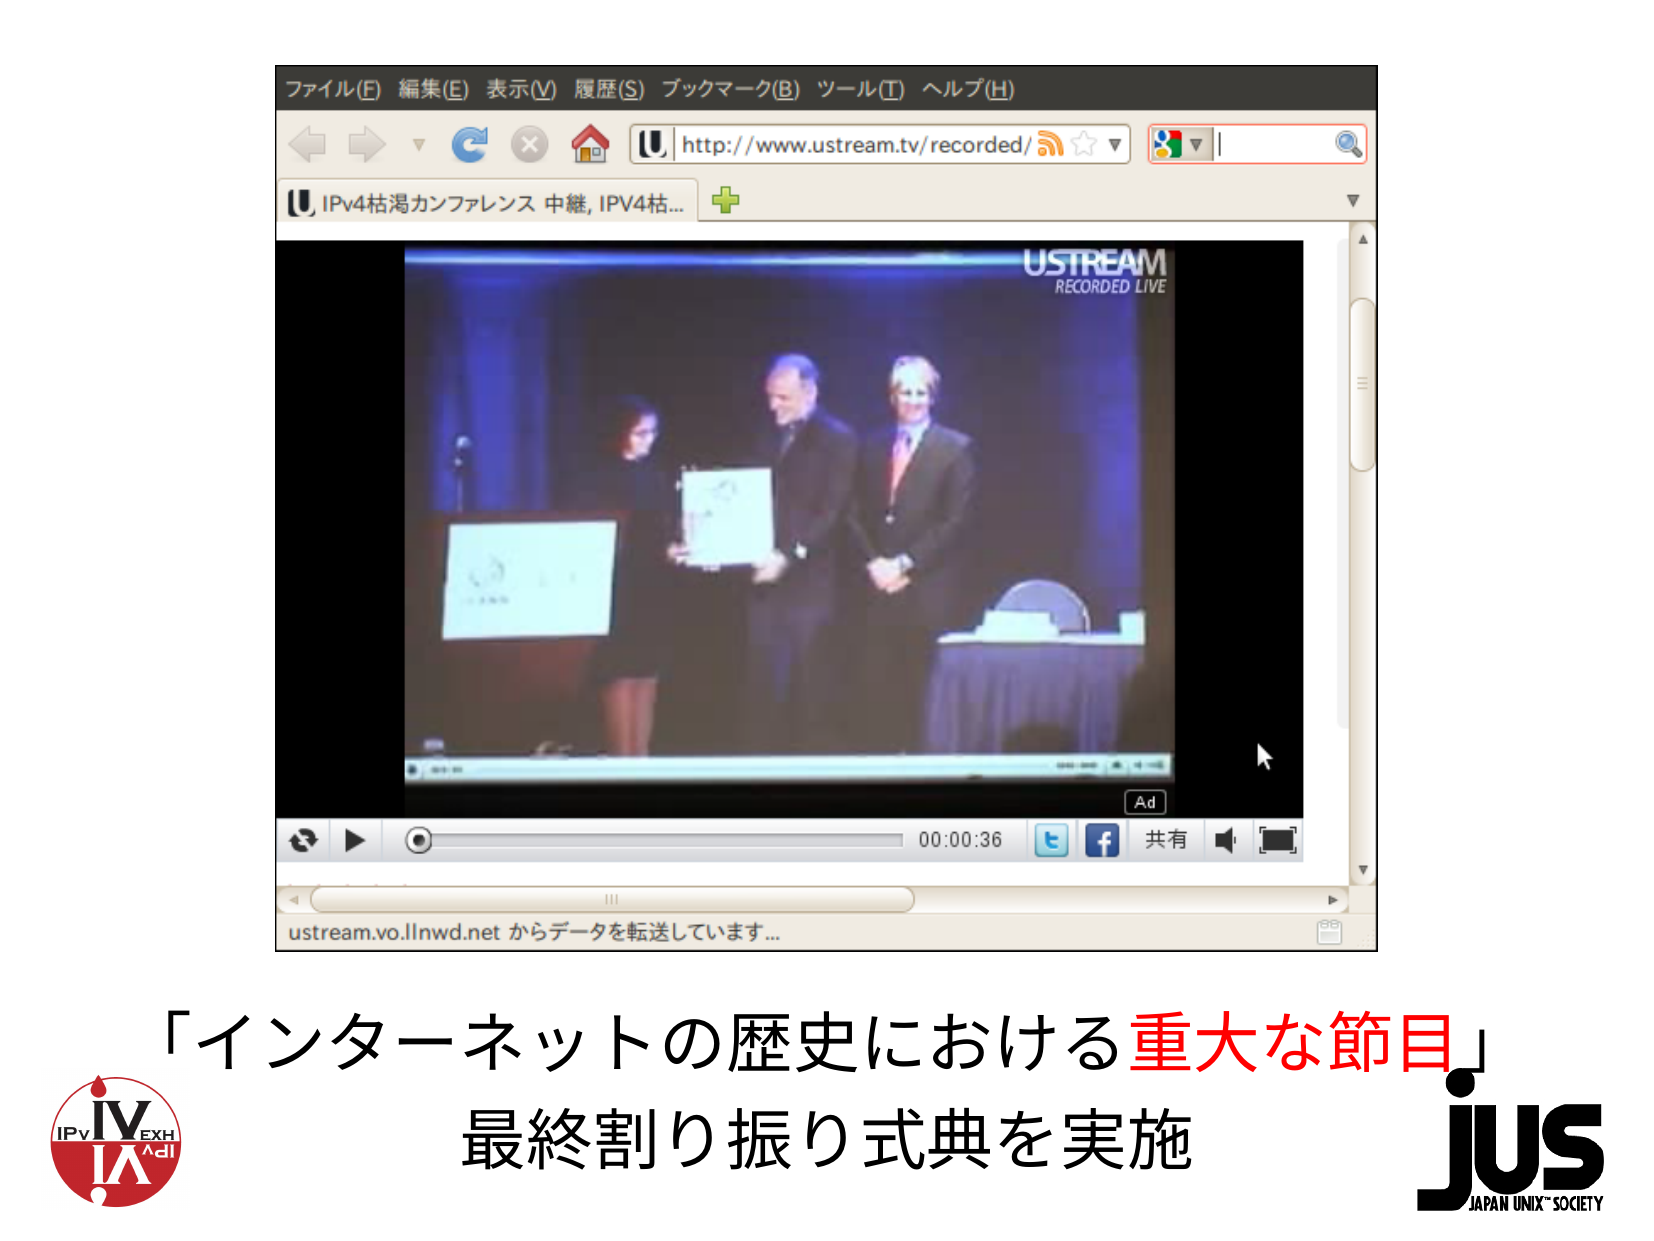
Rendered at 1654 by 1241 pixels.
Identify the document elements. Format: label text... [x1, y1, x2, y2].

picture [275, 65, 1378, 952]
title 「インターネットの歴史における重大な節目」 最終割り振り式典を実施 [82, 974, 1571, 1200]
picture [41, 1068, 190, 1210]
picture [1417, 1068, 1604, 1211]
